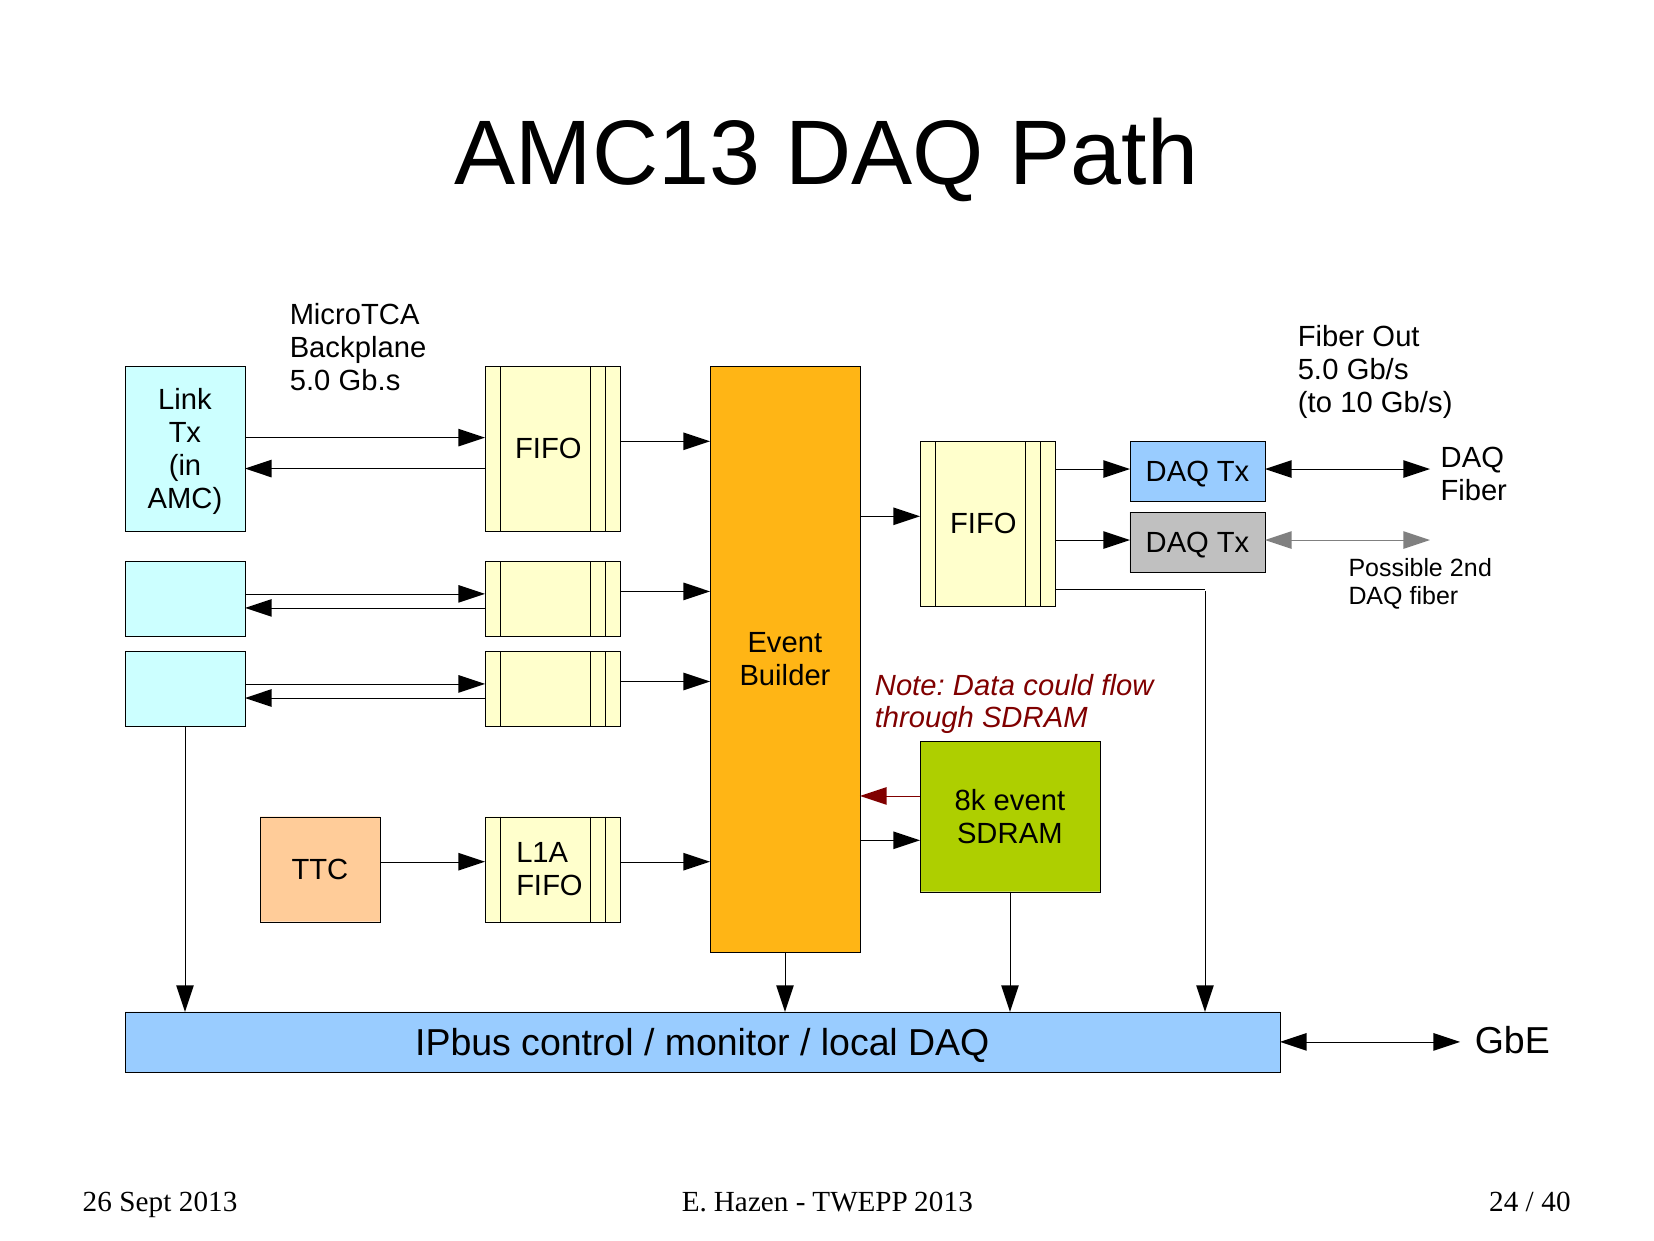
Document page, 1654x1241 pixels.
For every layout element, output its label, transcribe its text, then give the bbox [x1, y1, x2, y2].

title AMC13 DAQ Path [82, 49, 1571, 257]
chart [54, 270, 1605, 1181]
